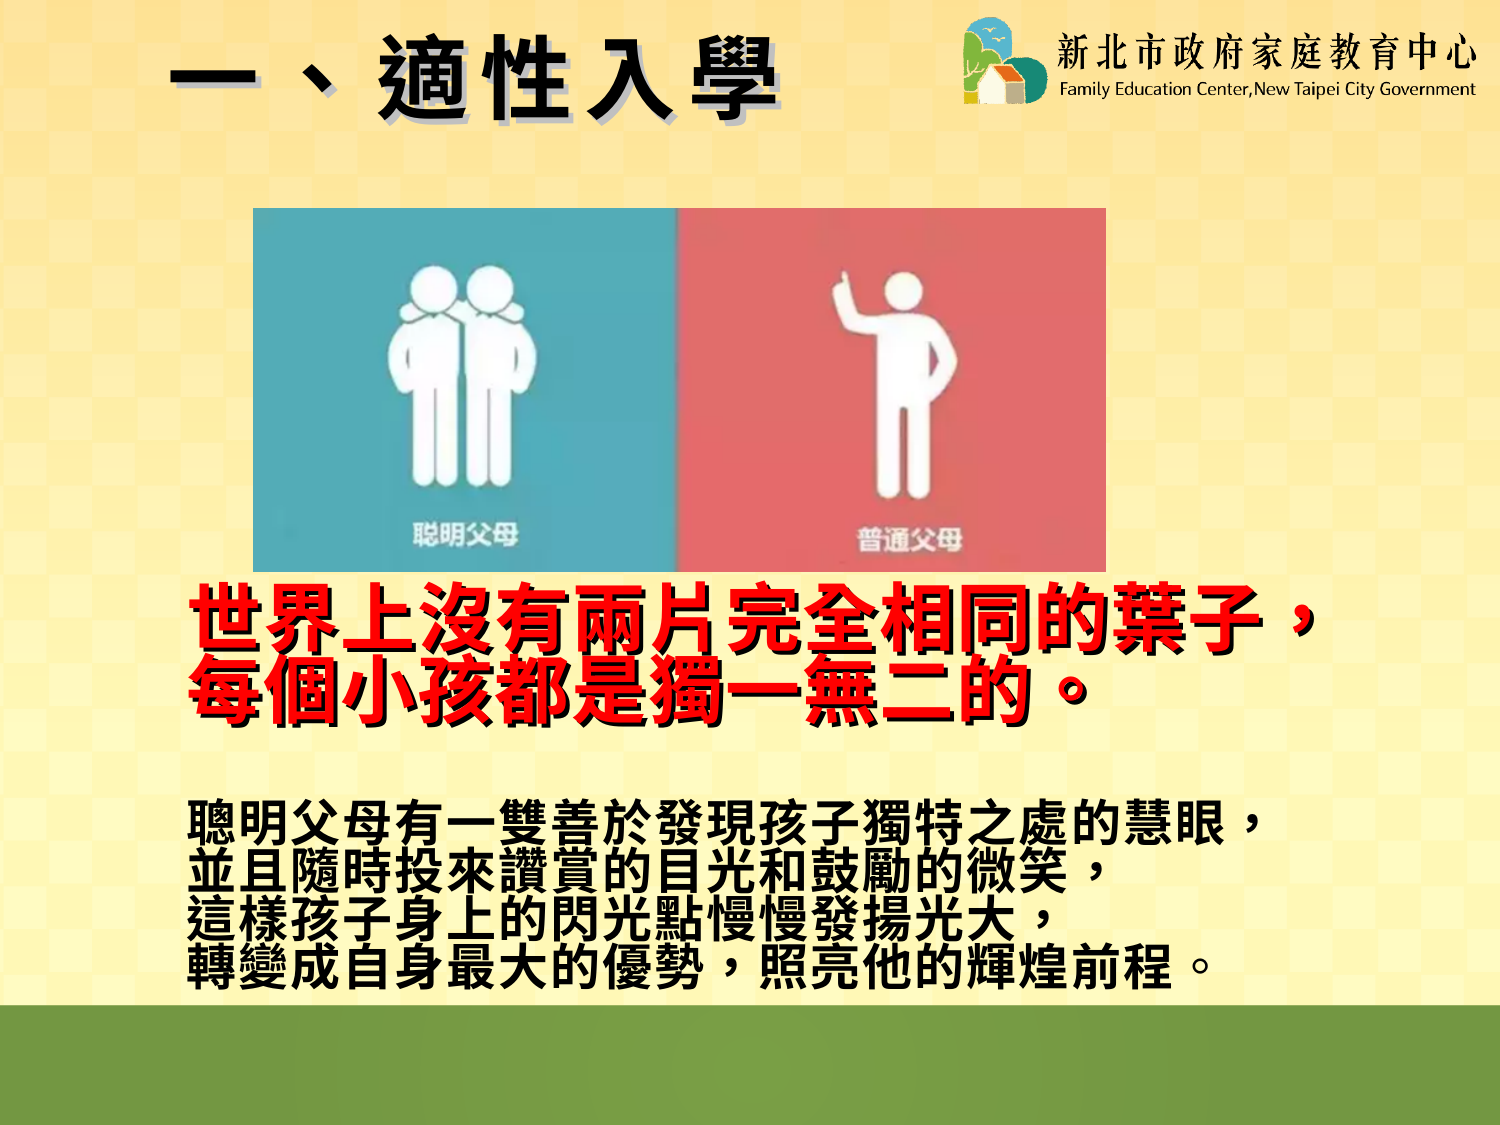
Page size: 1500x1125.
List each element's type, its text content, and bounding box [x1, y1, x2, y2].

picture [0, 0, 1500, 1125]
text_box 一、適性入學 [152, 13, 815, 140]
text_box 世界上沒有兩片完全相同的葉子， 每個小孩都是獨一無二的。 聰明父母有一雙善於發現孩子獨特之處的慧眼， 並且隨時投來讚賞的目光和鼓勵的微笑， 這樣孩子身上的閃光點慢慢發揚光大， 轉變成自身最大的優勢，照亮他的輝煌前程。 [171, 570, 1484, 1012]
